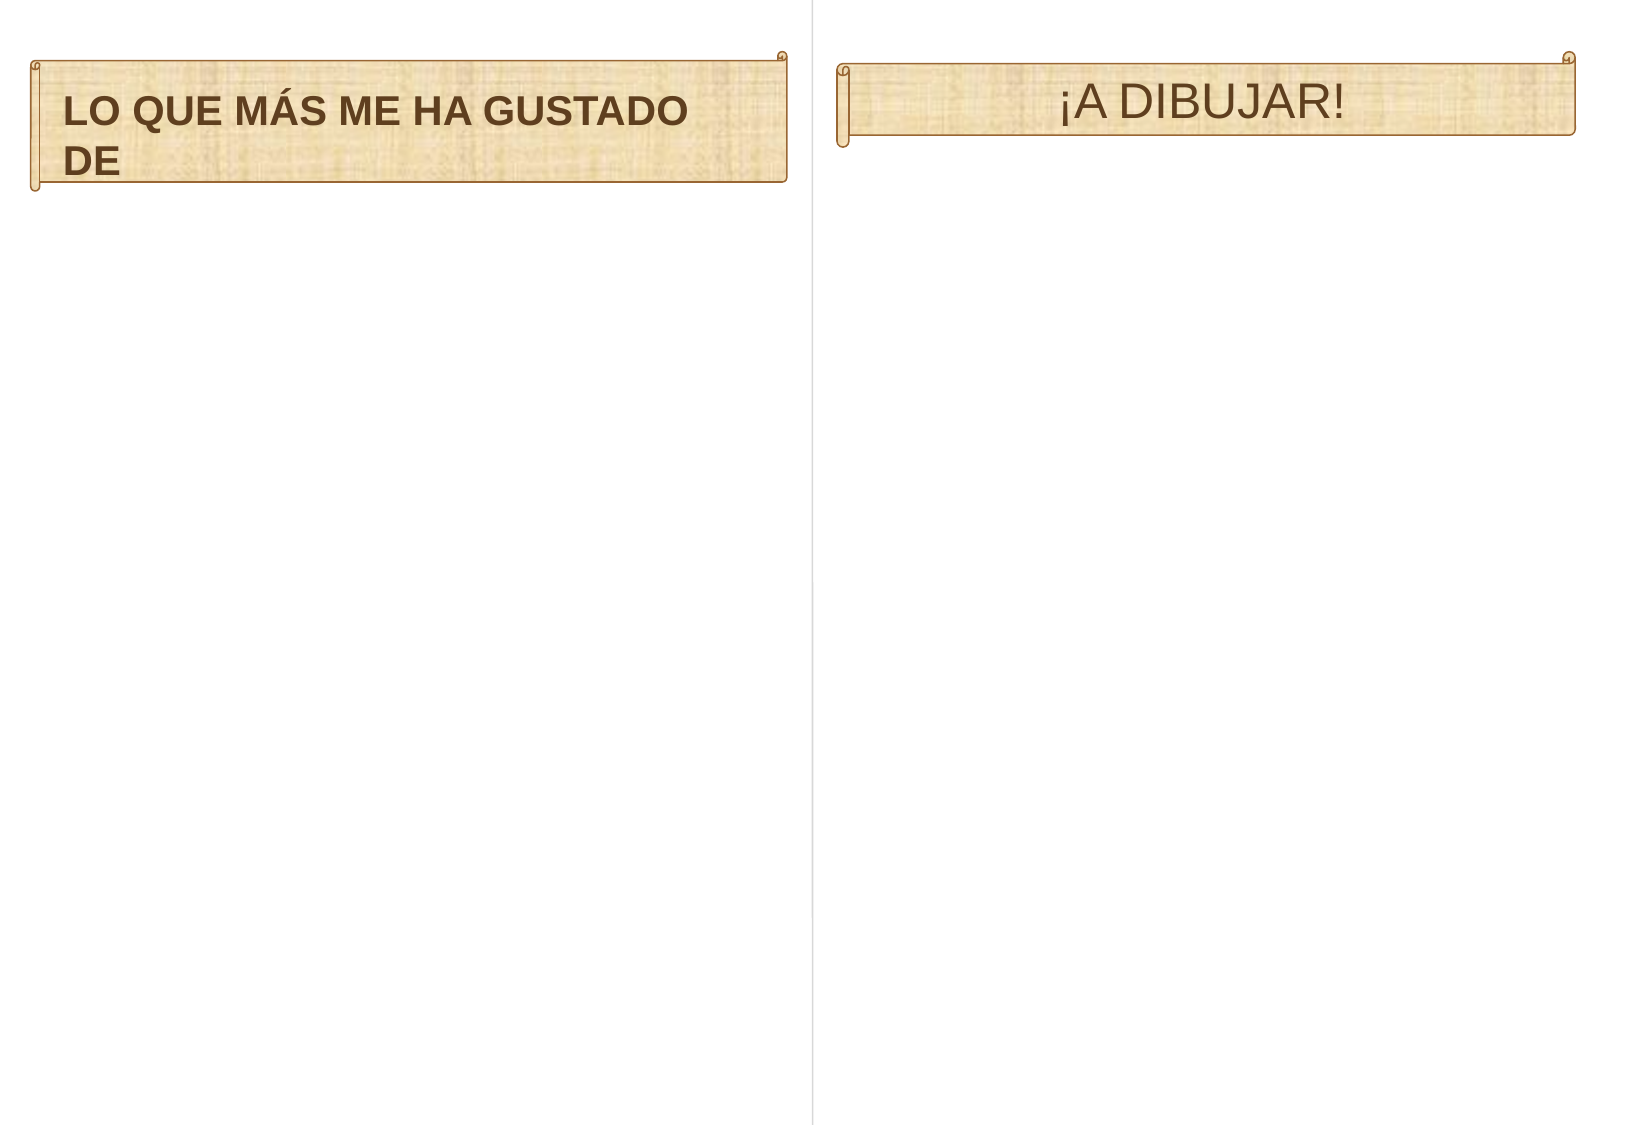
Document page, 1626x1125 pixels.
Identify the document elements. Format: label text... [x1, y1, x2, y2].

text_box LO QUE MÁS ME HA GUSTADO DE [47, 76, 769, 302]
text_box ¡A DIBUJAR! [859, 61, 1545, 137]
text_box [30, 51, 787, 191]
text_box [836, 63, 859, 148]
text_box [1545, 51, 1576, 136]
